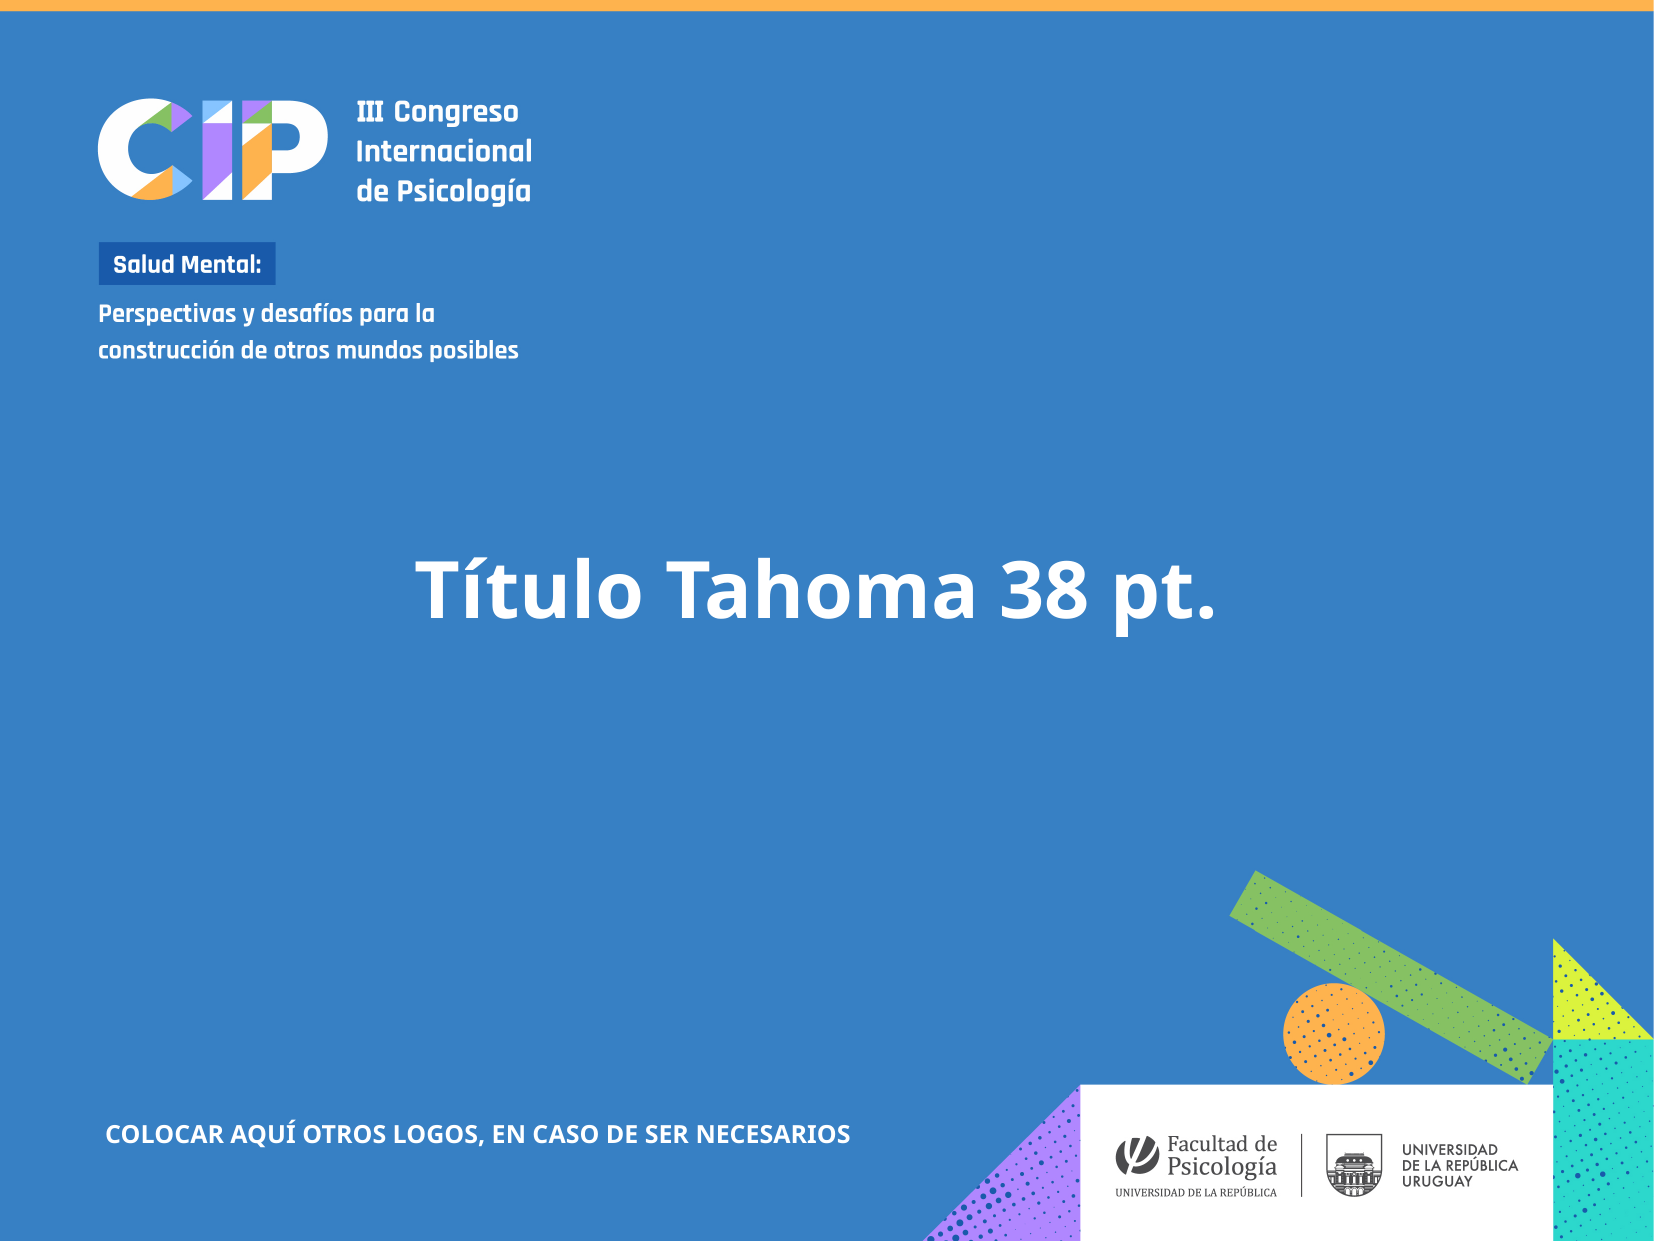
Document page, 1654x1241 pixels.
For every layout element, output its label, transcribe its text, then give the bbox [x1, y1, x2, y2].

picture [0, 0, 1654, 1241]
title COLOCAR AQUÍ OTROS LOGOS, EN CASO DE SER NECESARIOS [59, 1098, 898, 1170]
title Título Tahoma 38 pt. [82, 484, 1571, 692]
